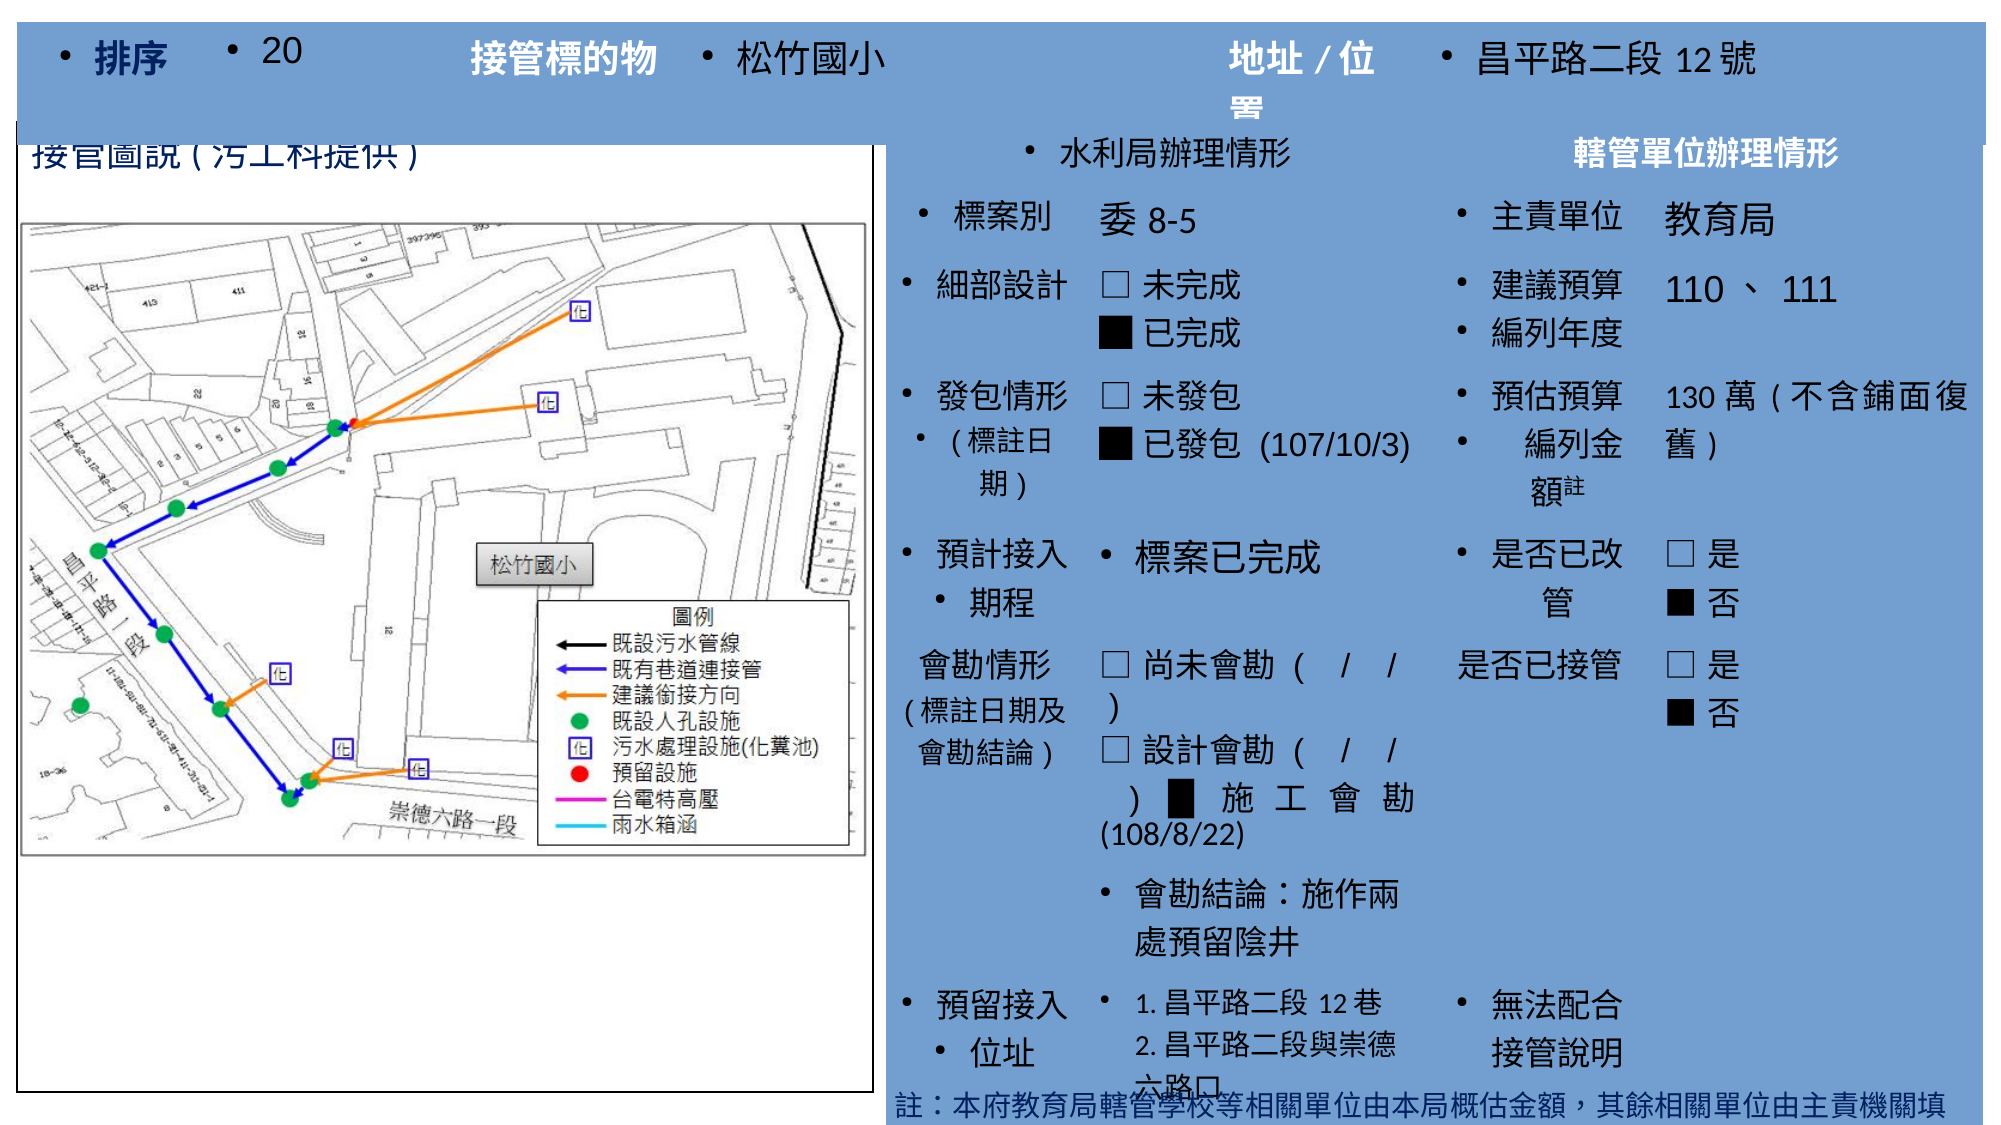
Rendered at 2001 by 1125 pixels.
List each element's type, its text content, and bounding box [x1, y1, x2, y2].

table_cell 無法配合接管說明 [1430, 1120, 1650, 1125]
table_cell □未完成 █已完成 [1085, 251, 1430, 362]
table_cell 會勘結論：施作兩處預留陰井 [1085, 861, 1430, 972]
table_header 松竹國小 [686, 22, 1214, 145]
text_box 接管圖說(污工科提供) [112, 145, 138, 165]
table_cell 是否已接管 [1430, 632, 1650, 972]
table_cell 預留接入 位址 [886, 972, 1085, 1080]
table_cell 無法配合接管說明 [1430, 972, 1650, 1080]
table_cell 110、111 [1650, 251, 1983, 362]
table_cell □尚未會勘 ( / / ) □設計會勘 ( / / ) █施工會勘 (108/8/22) [1085, 632, 1430, 861]
table_header 昌平路二段12號 [1426, 22, 1986, 145]
table_cell □未發包 █已發包 (107/10/3) [1085, 362, 1430, 521]
table_cell □是 ■否 □預定公告( / / ) [1085, 1120, 1430, 1125]
table_header 排序 [17, 22, 211, 145]
table_cell 位公告地區 [886, 1120, 1085, 1125]
table_cell [1650, 972, 1983, 1080]
table_header 轄管單位辦理情形 [1430, 119, 1983, 182]
table_cell 建議預算 編列年度 [1430, 251, 1650, 362]
table_cell 是否已改管 [1430, 521, 1650, 632]
table_cell 發包情形 (標註日期) [886, 362, 1085, 521]
table_cell 標案已完成 [1085, 521, 1430, 632]
picture [19, 219, 870, 859]
table_header 接管標的物 [442, 22, 686, 145]
text_box 註：本府教育局轄管學校等相關單位由本局概估金額，其餘相關單位由主責機關填寫 [879, 1080, 1991, 1120]
table_cell 會勘情形 (標註日期及會勘結論) [886, 632, 1085, 972]
table_cell □是 ■否 [1650, 521, 1983, 632]
table_cell 1.昌平路二段12巷 2.昌平路二段與崇德六路口 [1085, 972, 1430, 1080]
table_cell 預估預算 編列金額註 [1430, 362, 1650, 521]
table_cell 細部設計 [886, 251, 1085, 362]
table_cell 預計接入 期程 [886, 521, 1085, 632]
table_header 地址/位置 [1214, 22, 1426, 119]
text_box 接管圖說(污工科提供) [17, 145, 873, 1092]
table_cell 教育局 [1650, 182, 1983, 251]
table_header 水利局辦理情形 [886, 119, 1430, 182]
table_cell 130萬(不含鋪面復舊) [1650, 362, 1983, 521]
table_cell 委8-5 [1085, 182, 1430, 251]
table_cell [1650, 1120, 1983, 1125]
table_cell 標案別 [886, 182, 1085, 251]
table_cell 主責單位 [1430, 182, 1650, 251]
table_header 20 [211, 22, 442, 145]
table_cell □是 ■否 [1650, 632, 1983, 972]
